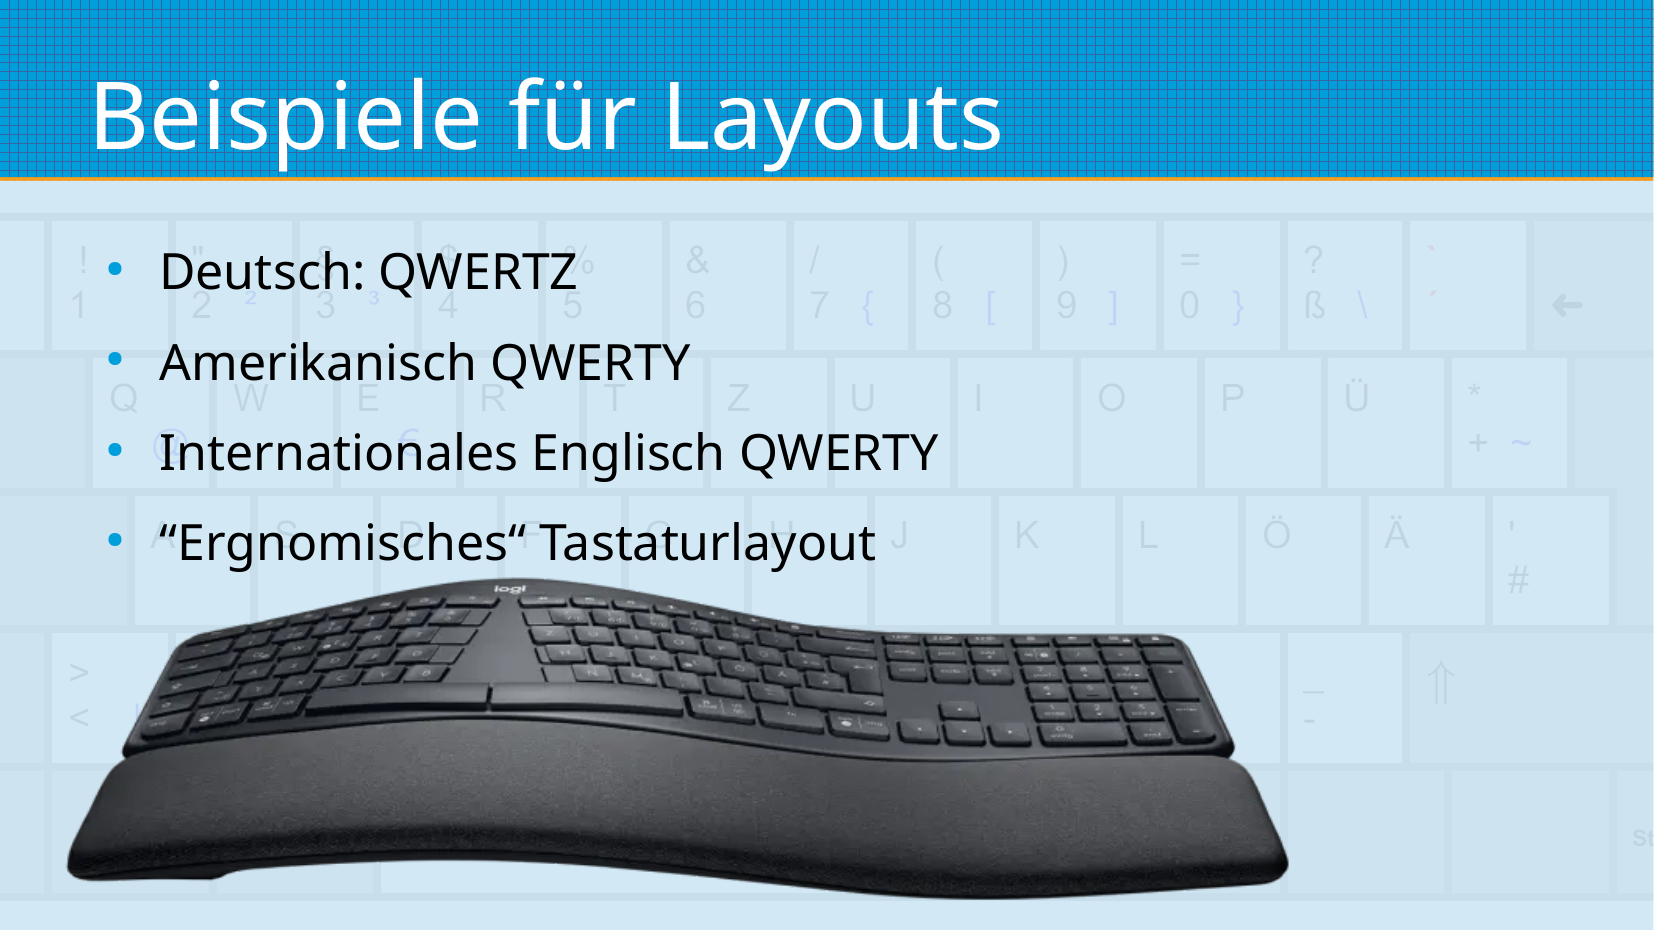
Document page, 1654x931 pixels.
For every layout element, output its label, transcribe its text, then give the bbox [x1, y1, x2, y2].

title Beispiele für Layouts [88, 14, 1565, 178]
list Deutsch: QWERTZ Amerikanisch QWERTY Internationales Englisch QWERTY “Ergnomisches“ Tastaturlayout [88, 236, 1565, 813]
picture [0, 178, 1654, 931]
